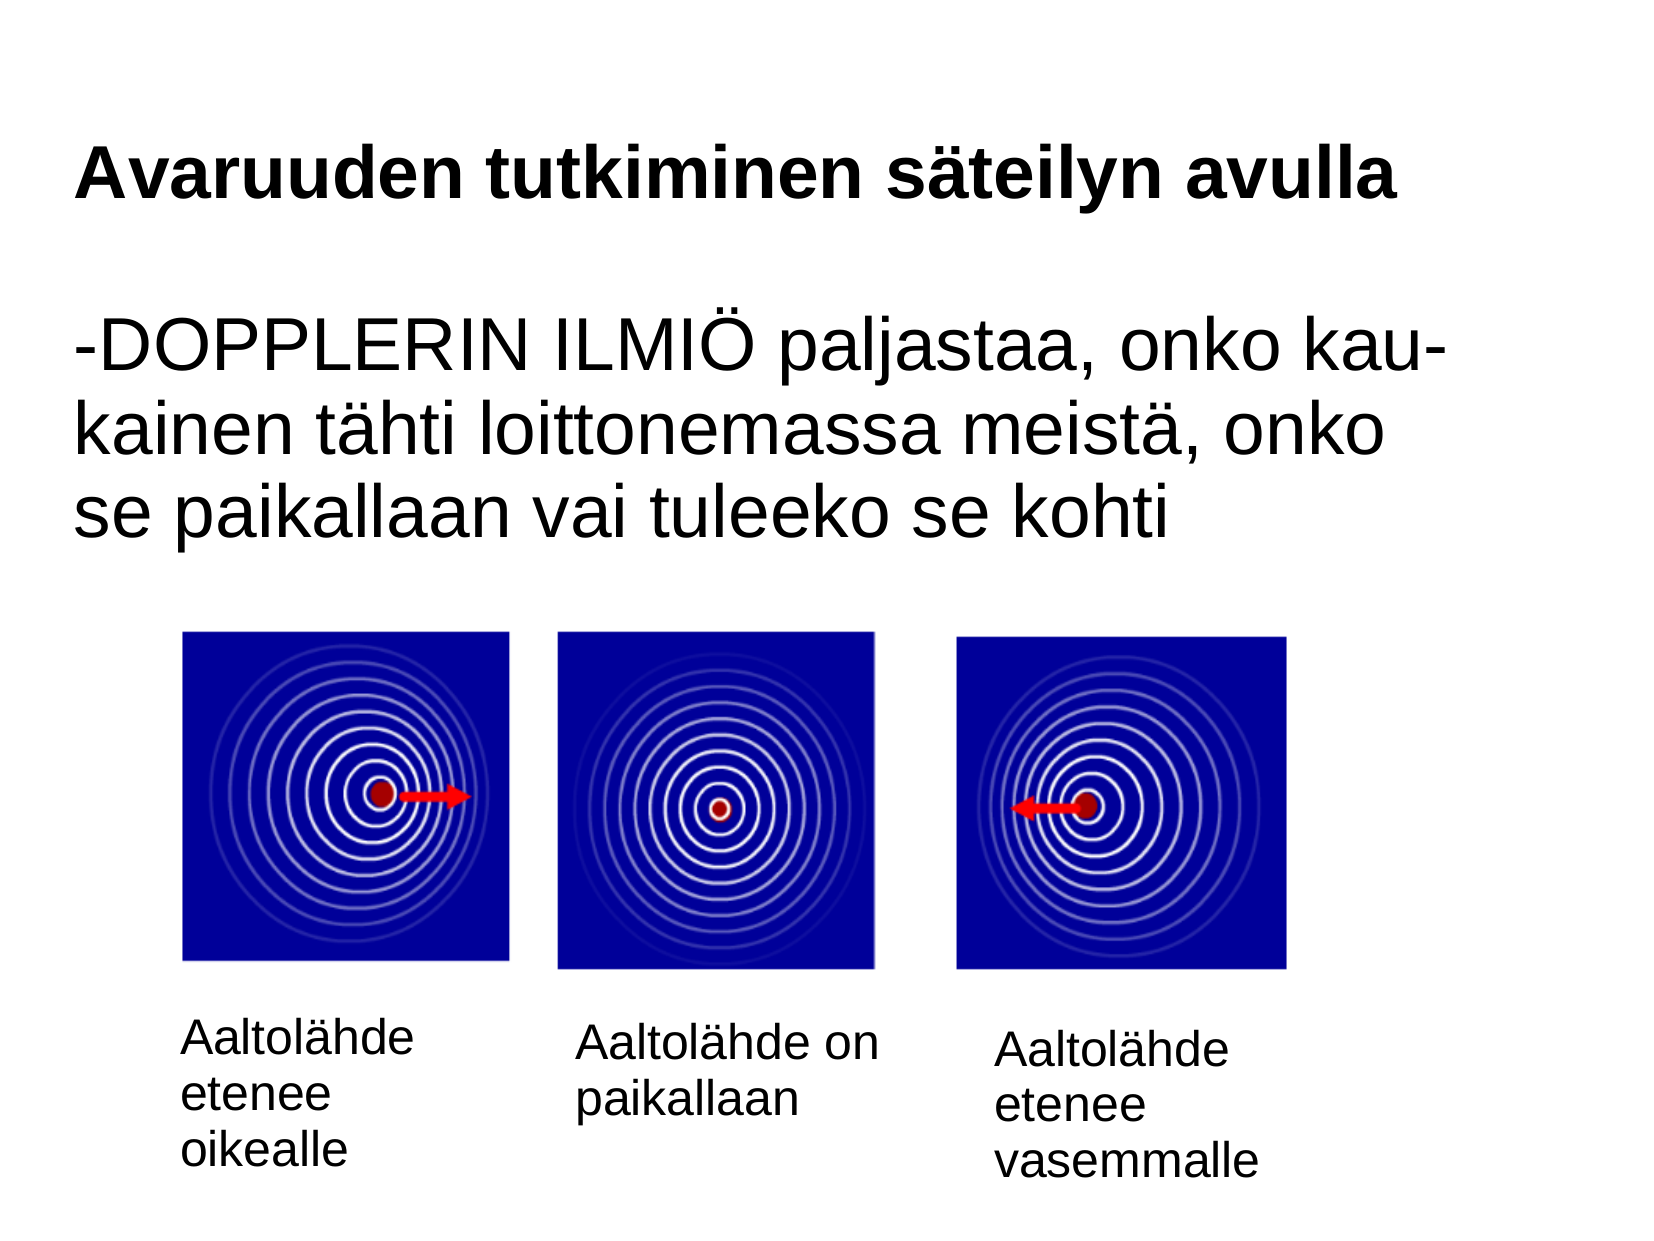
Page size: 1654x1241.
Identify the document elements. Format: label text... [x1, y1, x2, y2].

text_box Aaltolähde on paikallaan [560, 1003, 910, 1131]
text_box Aaltolähde etenee oikealle [165, 999, 508, 1182]
text_box Avaruuden tutkiminen säteilyn avulla -DOPPLERIN ILMIÖ paljastaa, onko kau-kainen tähti loittonemassa meistä, onko se paikallaan vai tuleeko se kohti [59, 119, 1595, 559]
picture [153, 572, 1315, 1028]
text_box Aaltolähde etenee vasemmalle [979, 1010, 1323, 1193]
